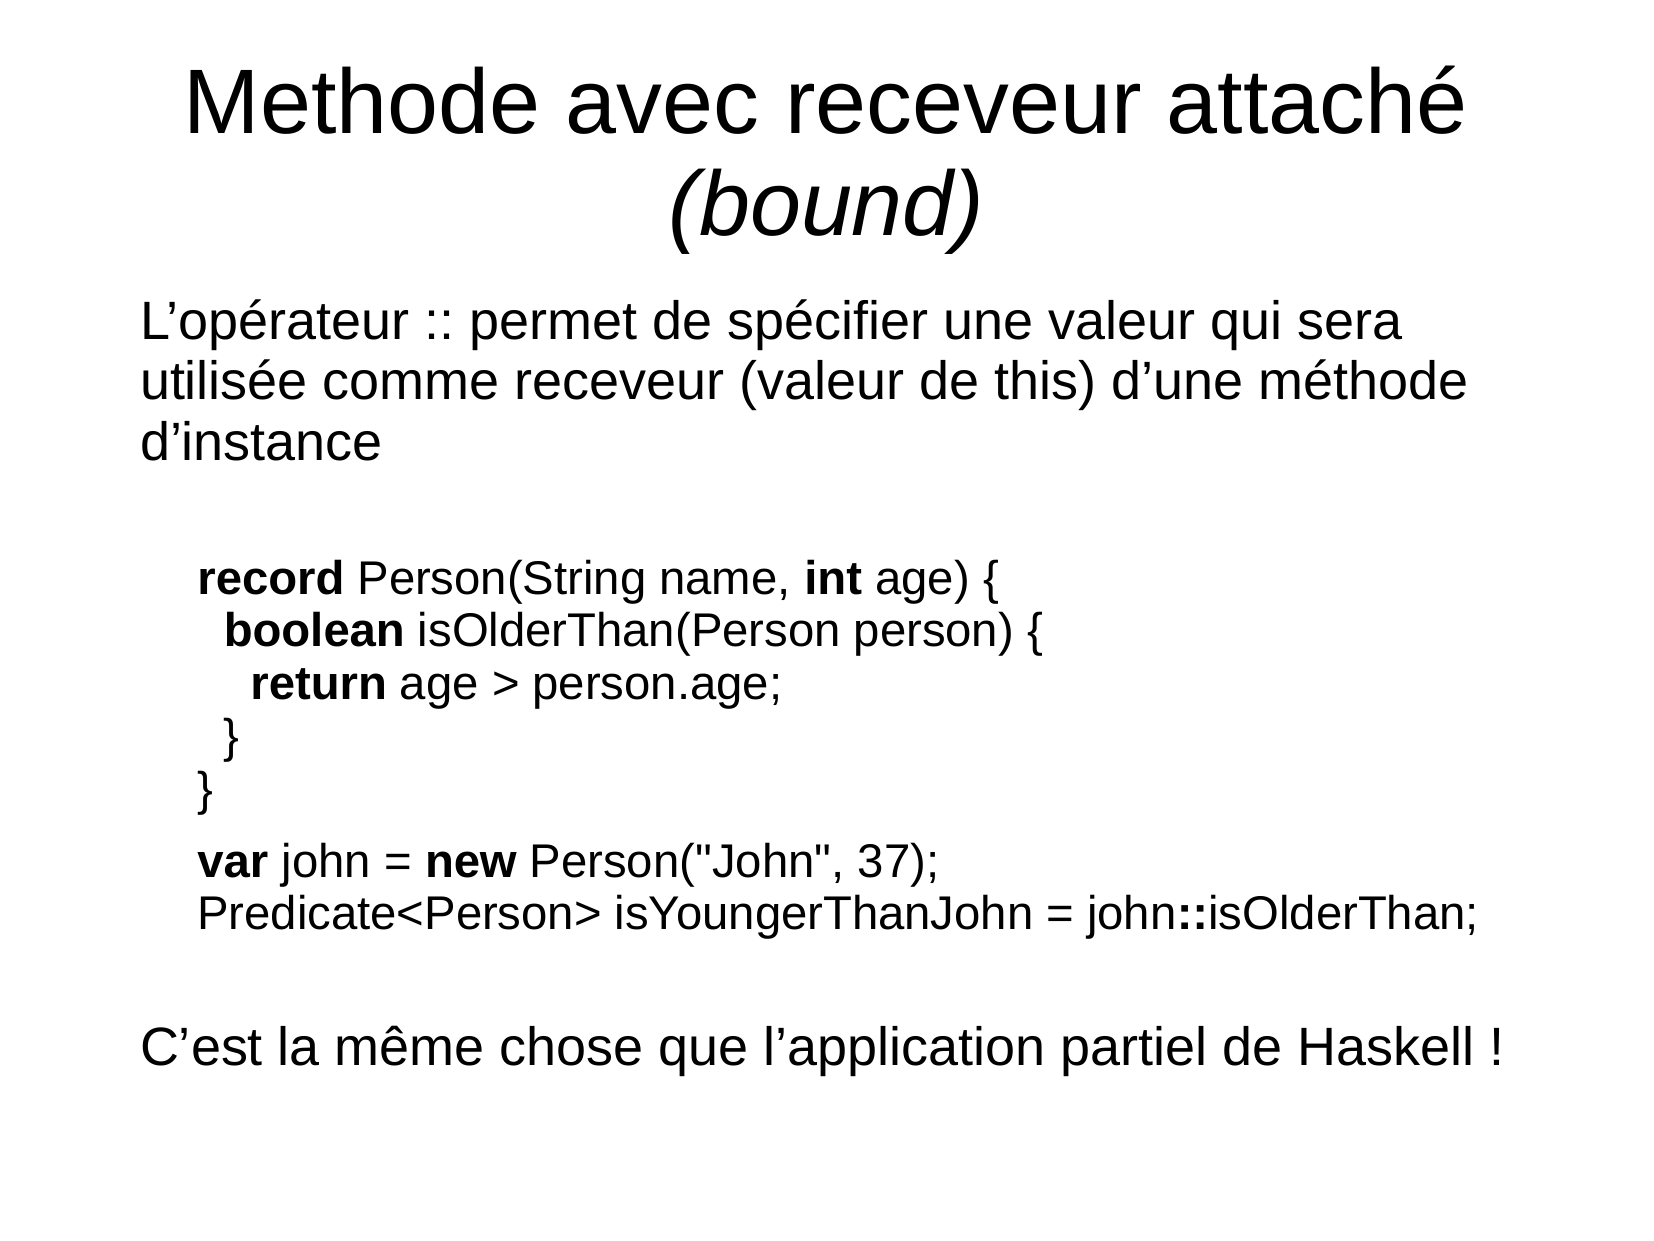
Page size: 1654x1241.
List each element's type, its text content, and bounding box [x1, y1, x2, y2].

list L’opérateur :: permet de spécifier une valeur qui sera utilisée comme receveur (valeur de this) d’une méthode d’instance record Person(String name, int age) { boolean isOlderThan(Person person) { return age > person.age; } } var john = new Person("John", 37); Predicate<Person> isYoungerThanJohn = john::isOlderThan; C’est la même chose que l’application partiel de Haskell ! [82, 290, 1571, 1156]
title Methode avec receveur attaché (bound) [82, 49, 1571, 257]
